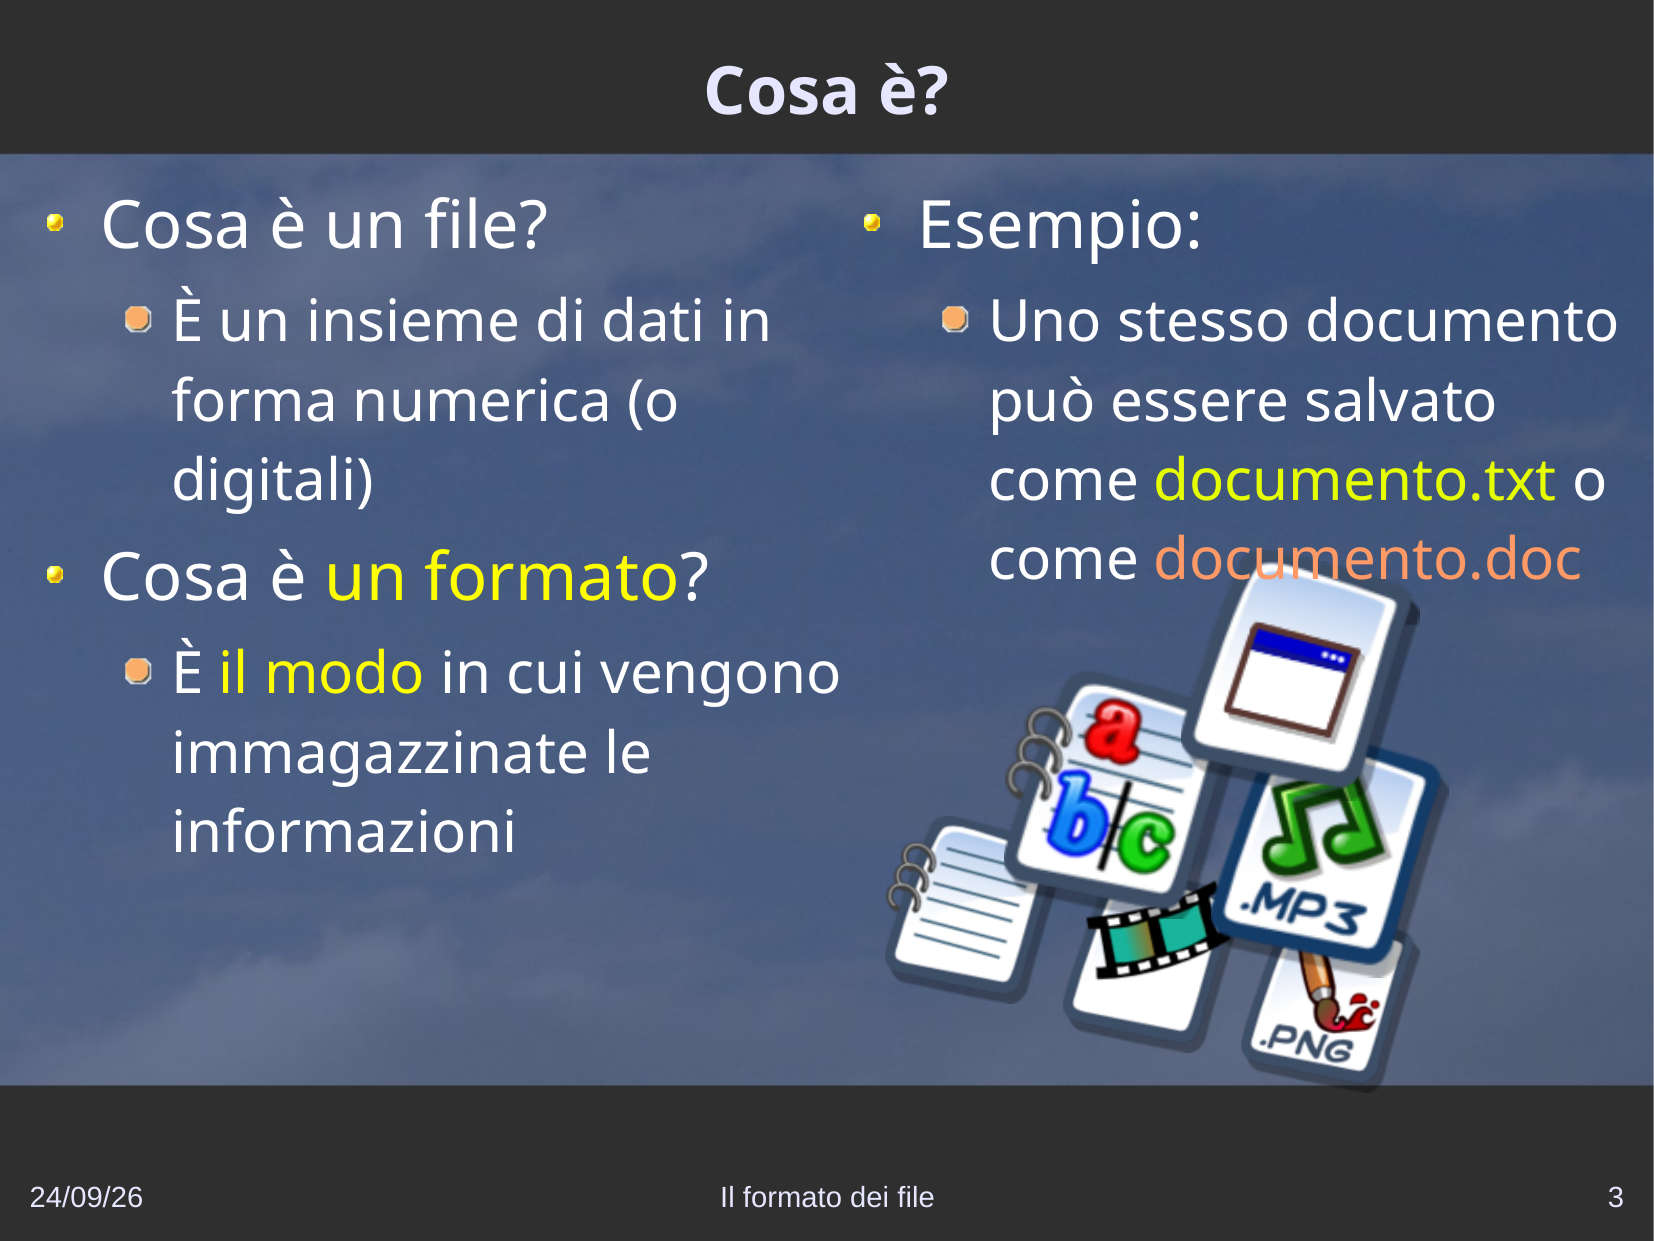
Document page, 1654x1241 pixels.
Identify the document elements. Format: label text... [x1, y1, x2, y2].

list Esempio: Uno stesso documento può essere salvato come documento.txt o come documento.doc [846, 177, 1625, 1049]
list Cosa è un file? È un insieme di dati in forma numerica (o digitali) Cosa è un formato? È il modo in cui vengono immagazzinate le informazioni [29, 177, 857, 1064]
title Cosa è? [29, 29, 1625, 148]
picture [0, 0, 1654, 1241]
